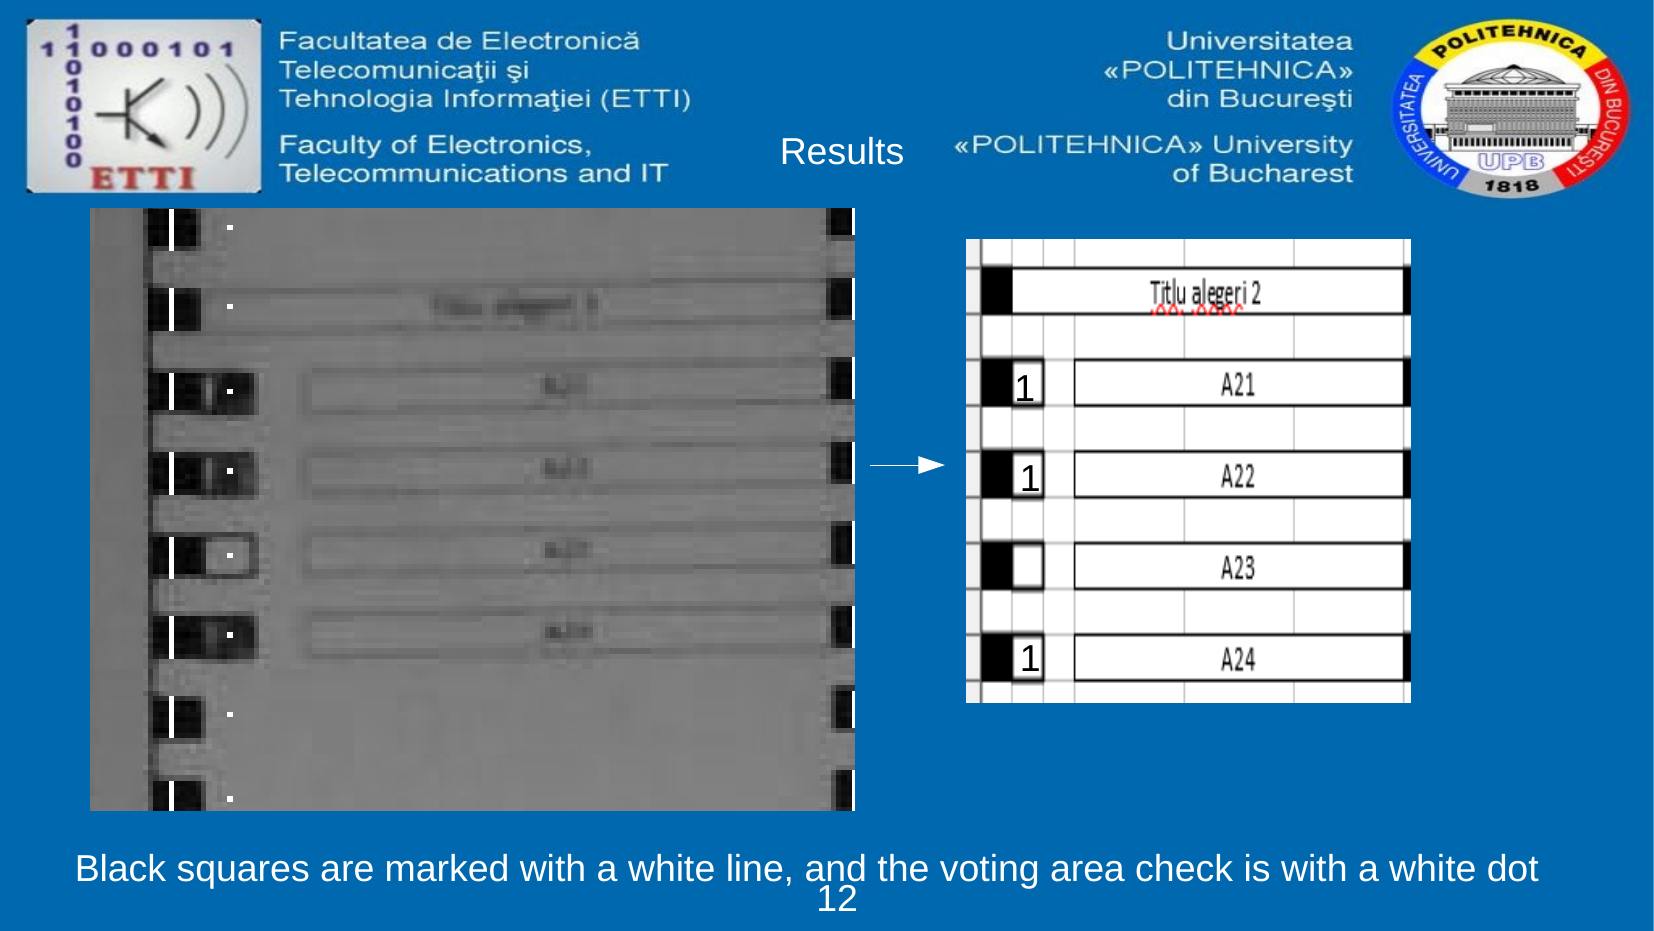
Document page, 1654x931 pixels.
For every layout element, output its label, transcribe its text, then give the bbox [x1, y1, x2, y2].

text_box 1 [1005, 450, 1056, 507]
text_box Results [765, 123, 920, 181]
picture [0, 0, 1654, 931]
text_box 12 [801, 870, 873, 931]
text_box Black squares are marked with a white line, and the voting area check is with a white dot [60, 840, 1555, 897]
text_box 1 [999, 360, 1051, 417]
text_box 1 [1005, 630, 1056, 687]
